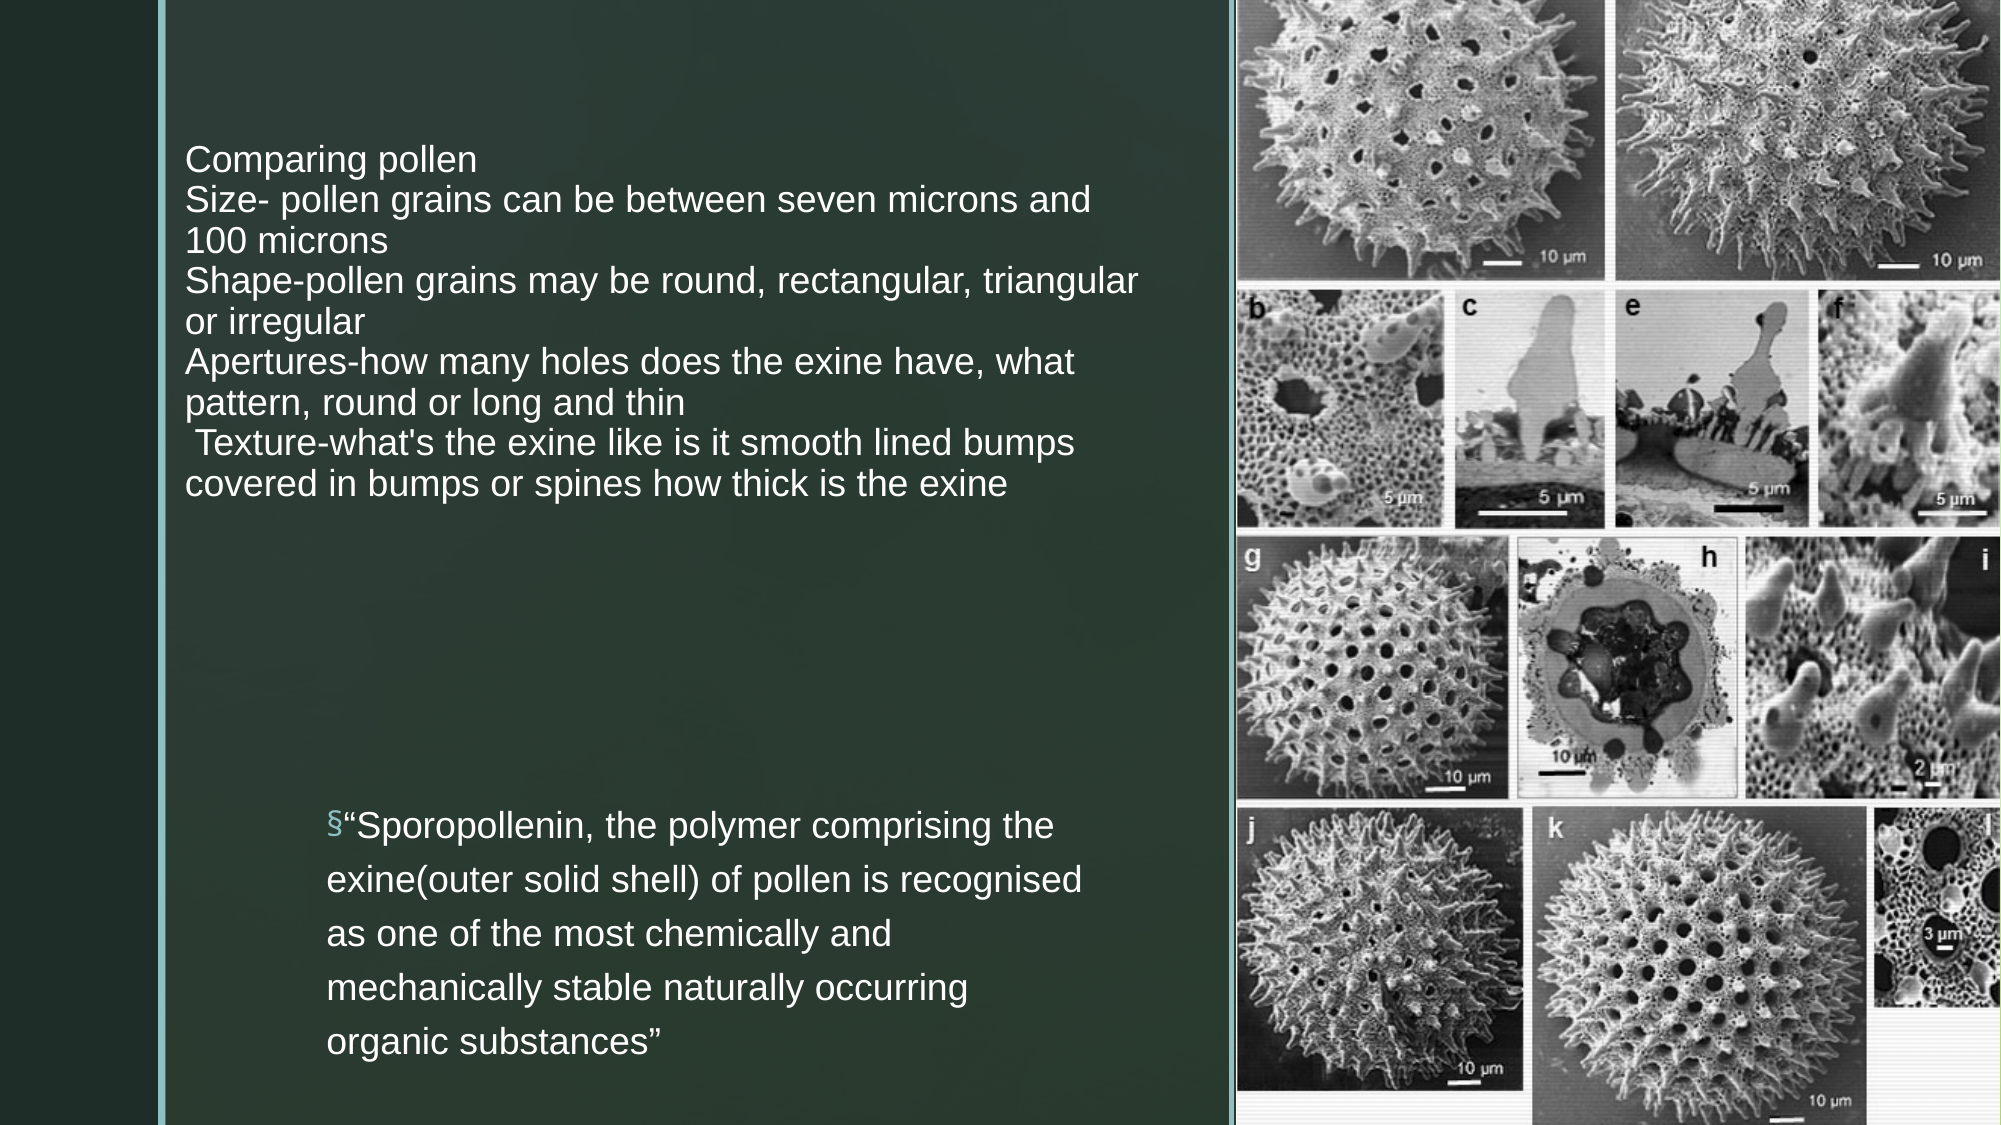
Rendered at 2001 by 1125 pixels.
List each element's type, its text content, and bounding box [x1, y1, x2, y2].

text_box “Sporopollenin, the polymer comprising the exine(outer solid shell) of pollen is recognised as one of the most chemically and mechanically stable naturally occurring organic substances” [311, 763, 1116, 1091]
text_box [0, 0, 1236, 1125]
picture [1236, 0, 2000, 1125]
title Comparing pollen Size- pollen grains can be between seven microns and 100 microns Shape-pollen grains may be round, rectangular, triangular or irregular Apertures-how many holes does the exine have, what pattern, round or long and thin Texture-what's the exine like is it smooth lined bumps covered in bumps or spines how thick is the exine [169, 132, 1177, 631]
